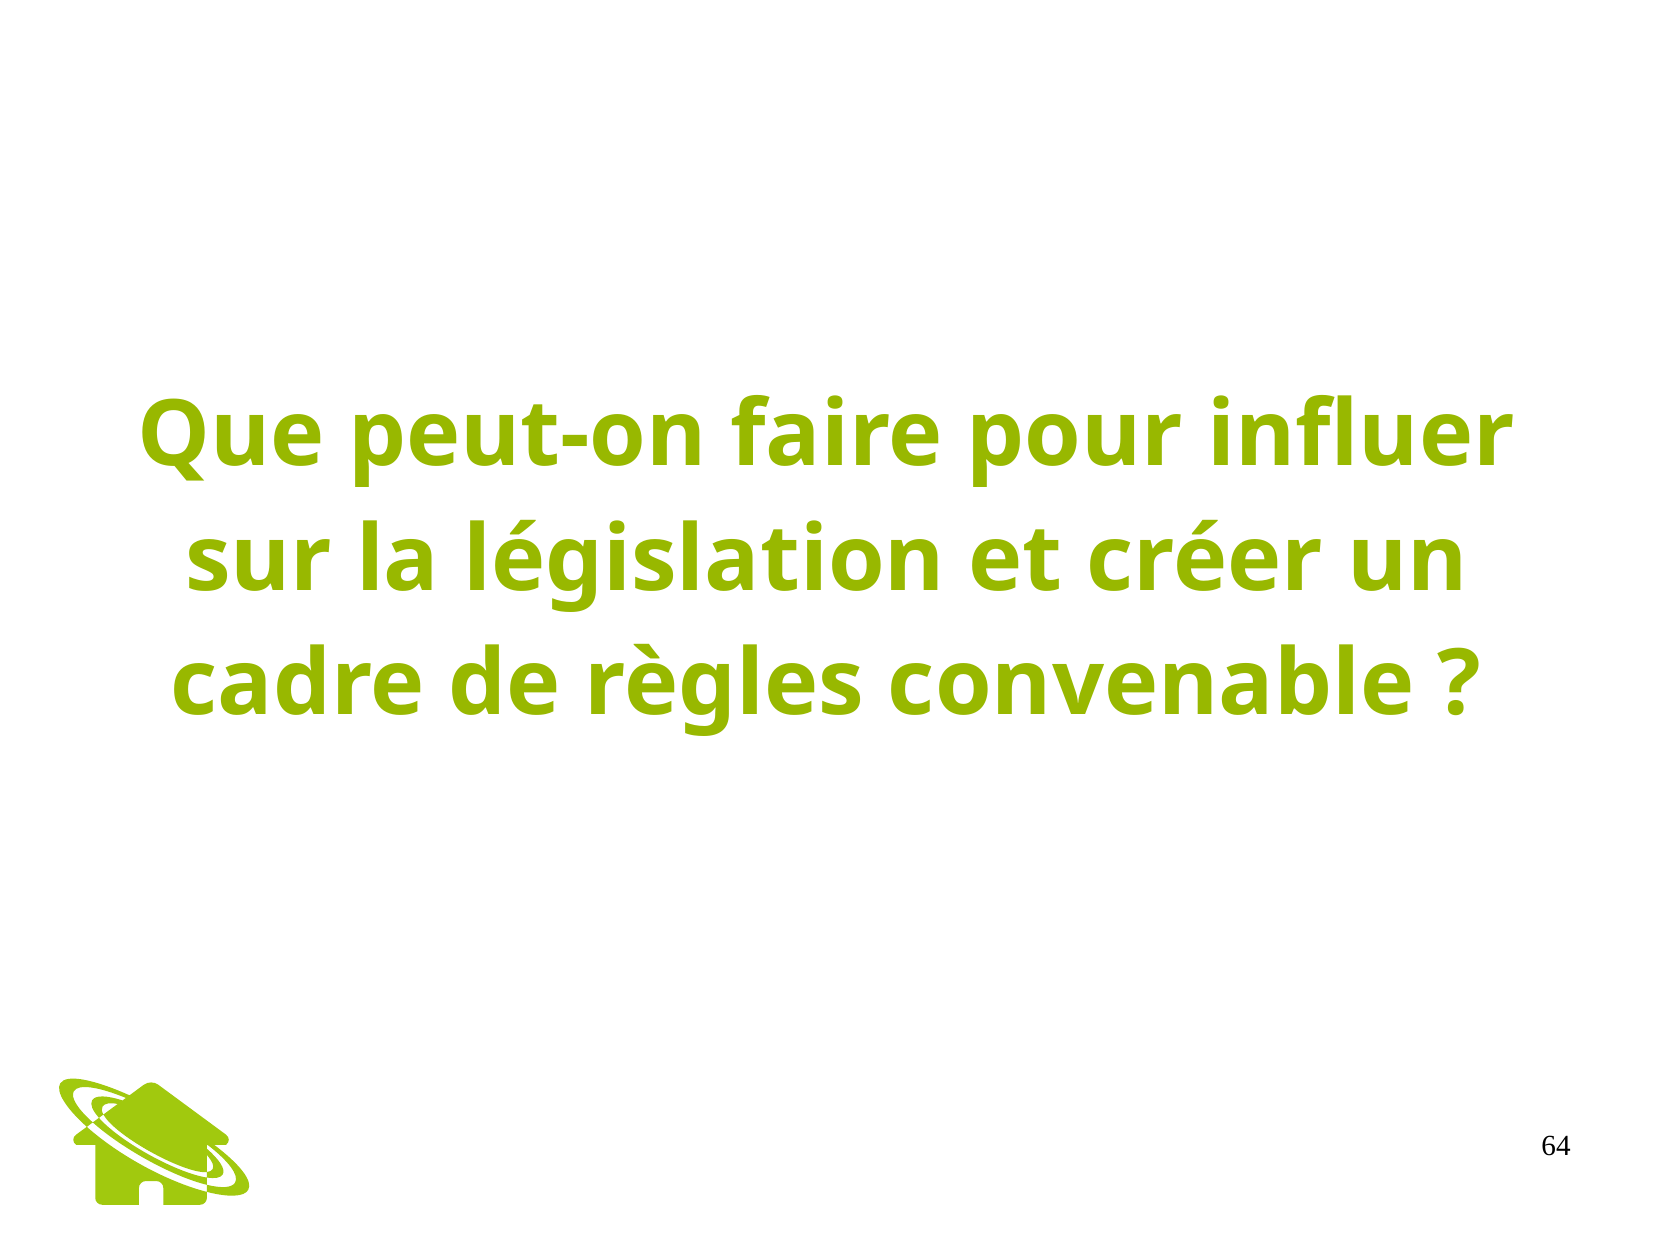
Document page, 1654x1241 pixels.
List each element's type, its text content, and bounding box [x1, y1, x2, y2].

title Que peut-on faire pour influer sur la législation et créer un cadre de règles convenable ? [82, 401, 1571, 709]
